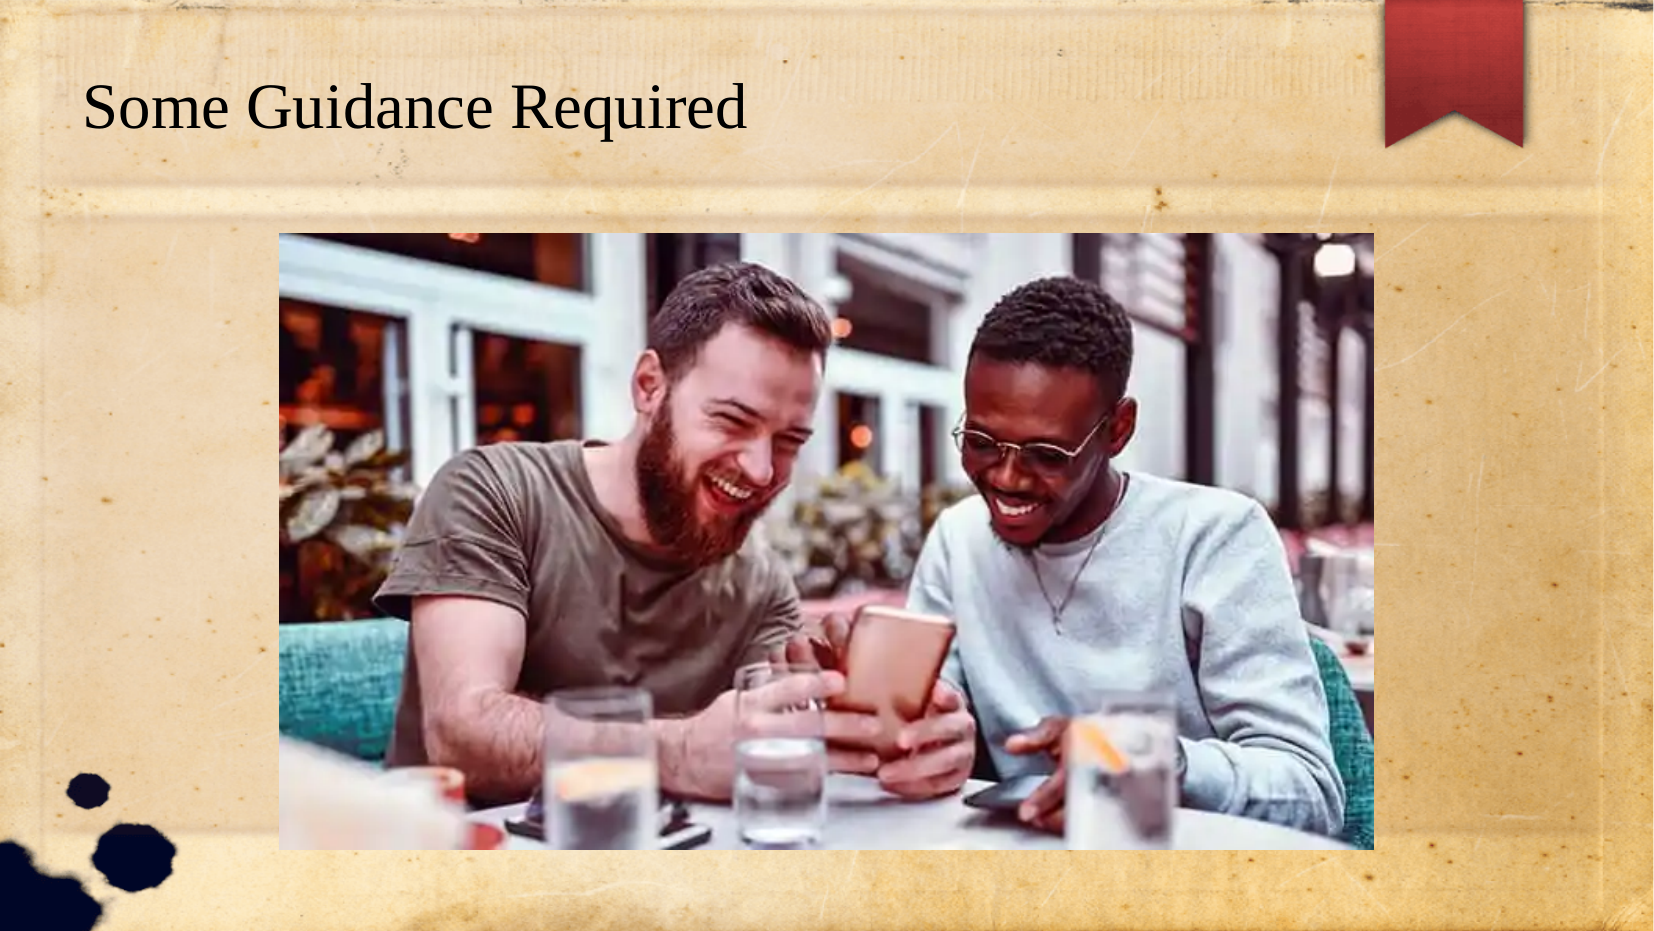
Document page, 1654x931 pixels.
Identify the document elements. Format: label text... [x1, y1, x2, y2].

title Some Guidance Required [82, 37, 1347, 178]
picture [0, 0, 1654, 931]
